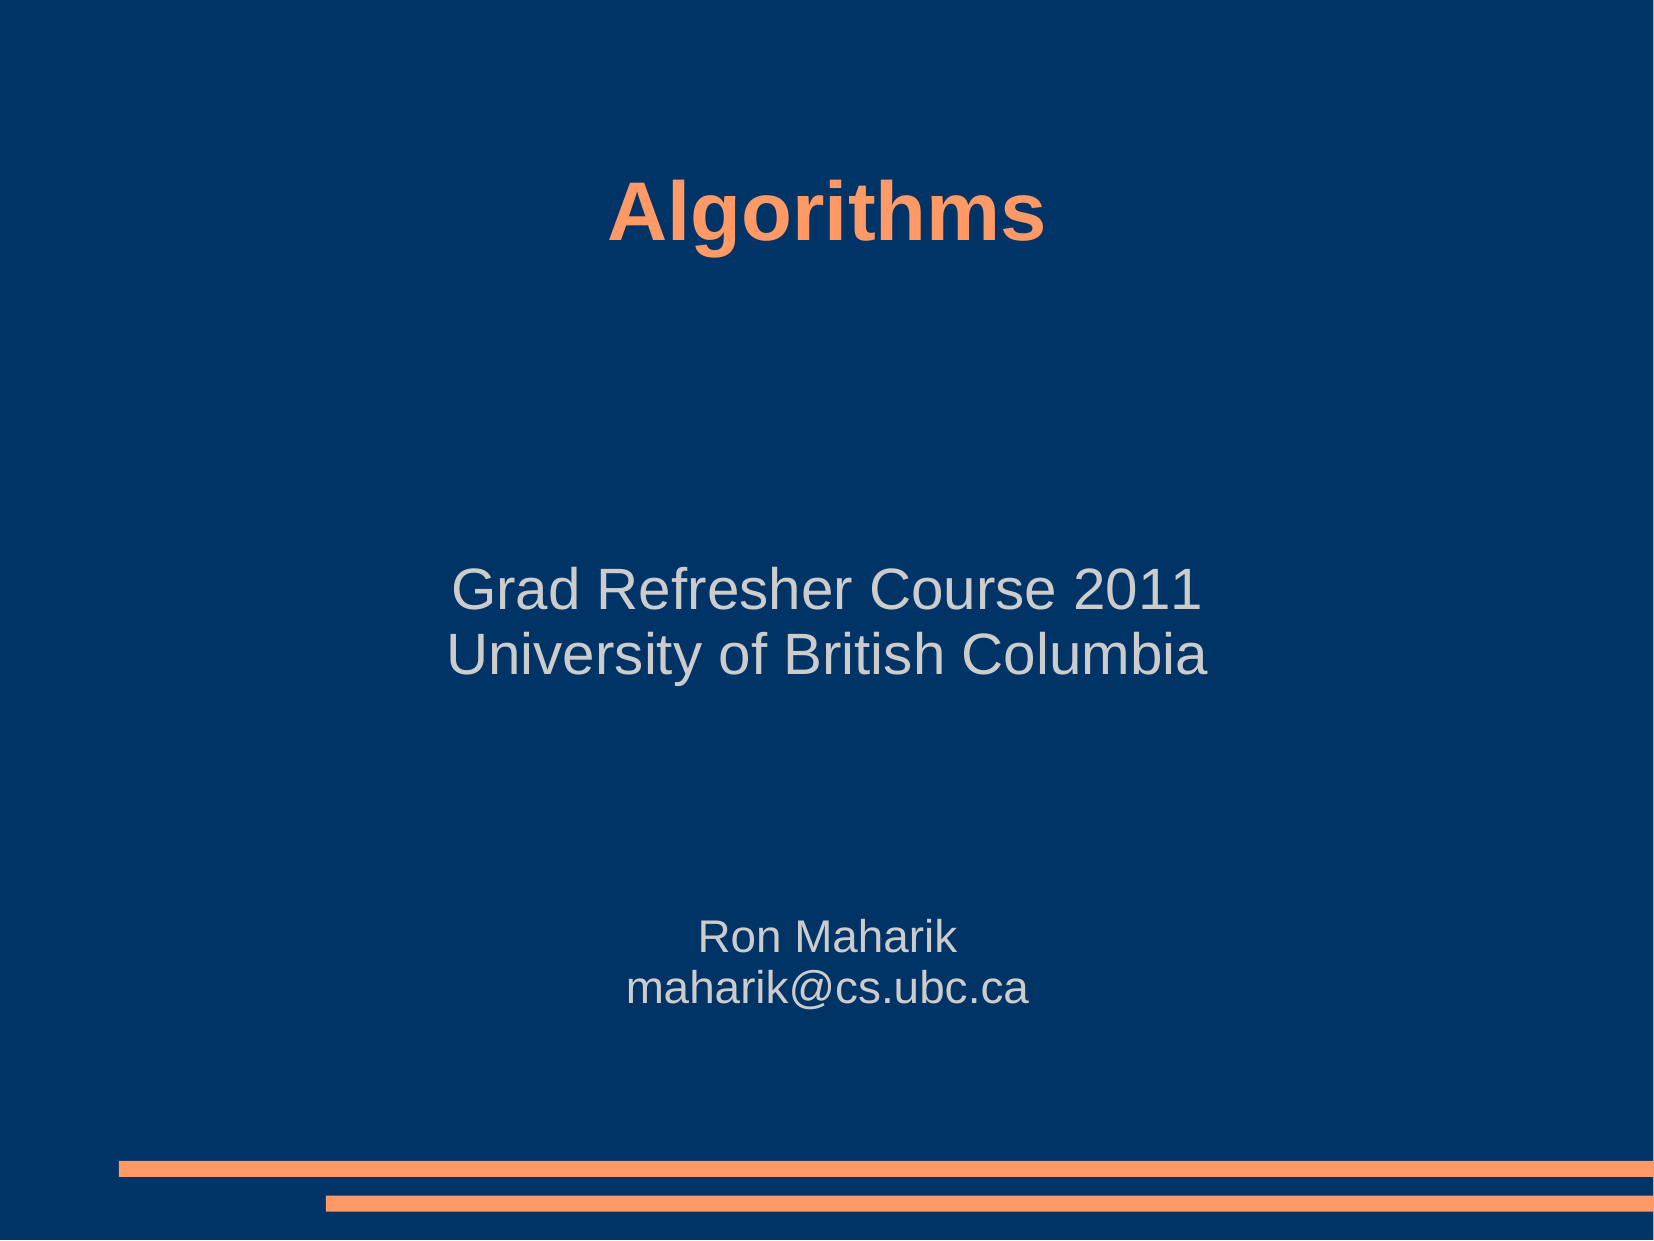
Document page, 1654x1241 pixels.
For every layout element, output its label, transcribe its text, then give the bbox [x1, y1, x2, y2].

text_box Algorithms Grad Refresher Course 2011 University of British Columbia Ron Maharik maharik@cs.ubc.ca [121, 46, 1534, 1132]
